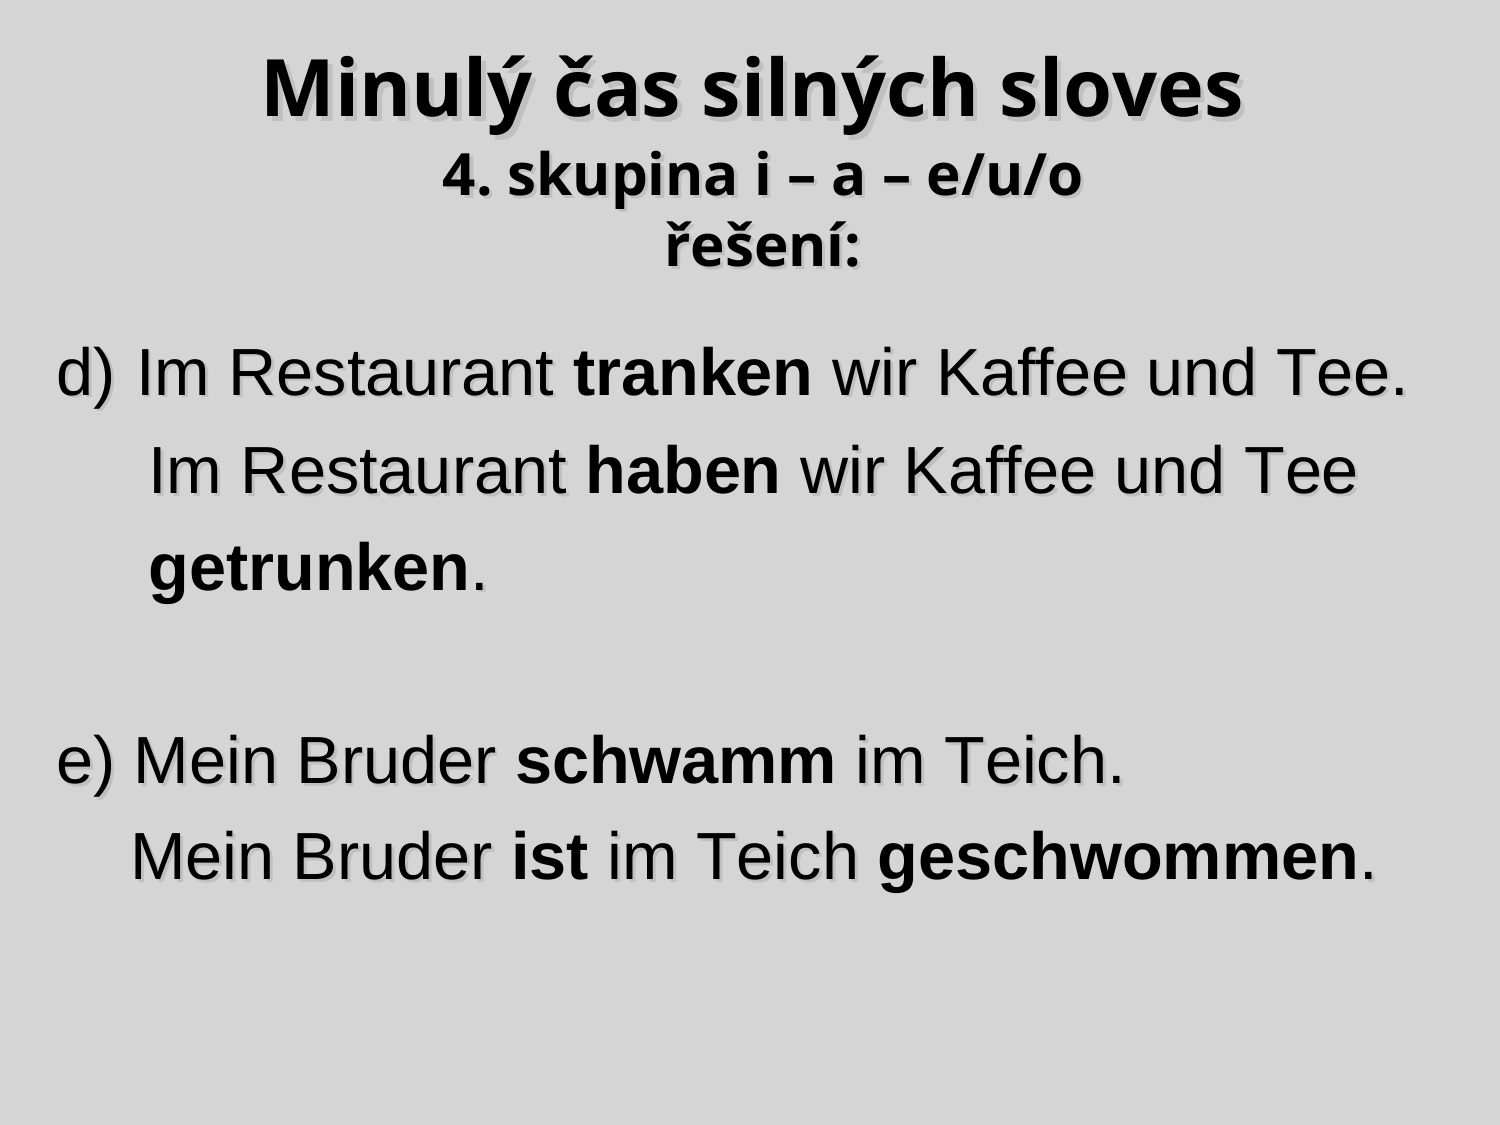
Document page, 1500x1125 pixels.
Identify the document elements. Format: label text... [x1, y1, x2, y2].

list d) Im Restaurant tranken wir Kaffee und Tee. Im Restaurant haben wir Kaffee und Tee getrunken. e) Mein Bruder schwamm im Teich. Mein Bruder ist im Teich geschwommen. [41, 312, 1452, 1000]
title Minulý čas silných sloves 4. skupina i – a – e/u/o řešení: [75, 30, 1451, 286]
